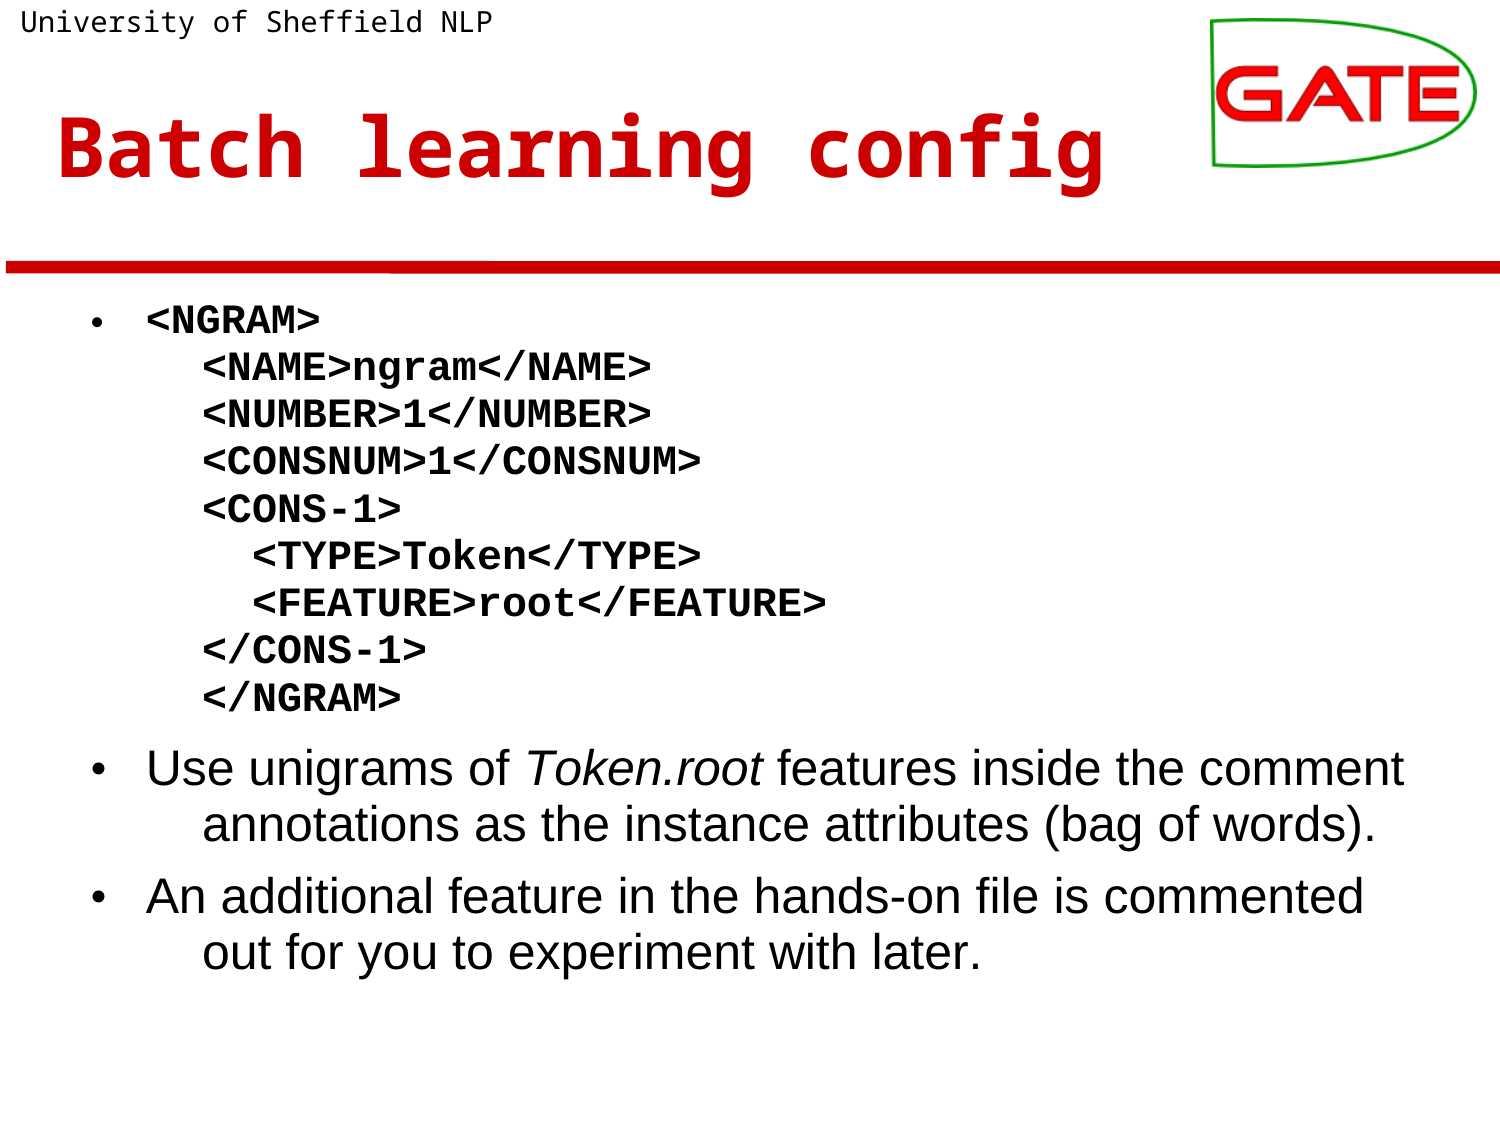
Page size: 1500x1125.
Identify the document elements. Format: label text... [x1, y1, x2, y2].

list <NGRAM> <NAME>ngram</NAME> <NUMBER>1</NUMBER> <CONSNUM>1</CONSNUM> <CONS-1> <TYPE>Token</TYPE> <FEATURE>root</FEATURE> </CONS-1> </NGRAM> Use unigrams of Token.root features inside the comment annotations as the instance attributes (bag of words). An additional feature in the hands-on file is commented out for you to experiment with later. [74, 290, 1425, 1034]
title Batch learning config [41, 37, 1391, 254]
picture [1210, 18, 1477, 168]
